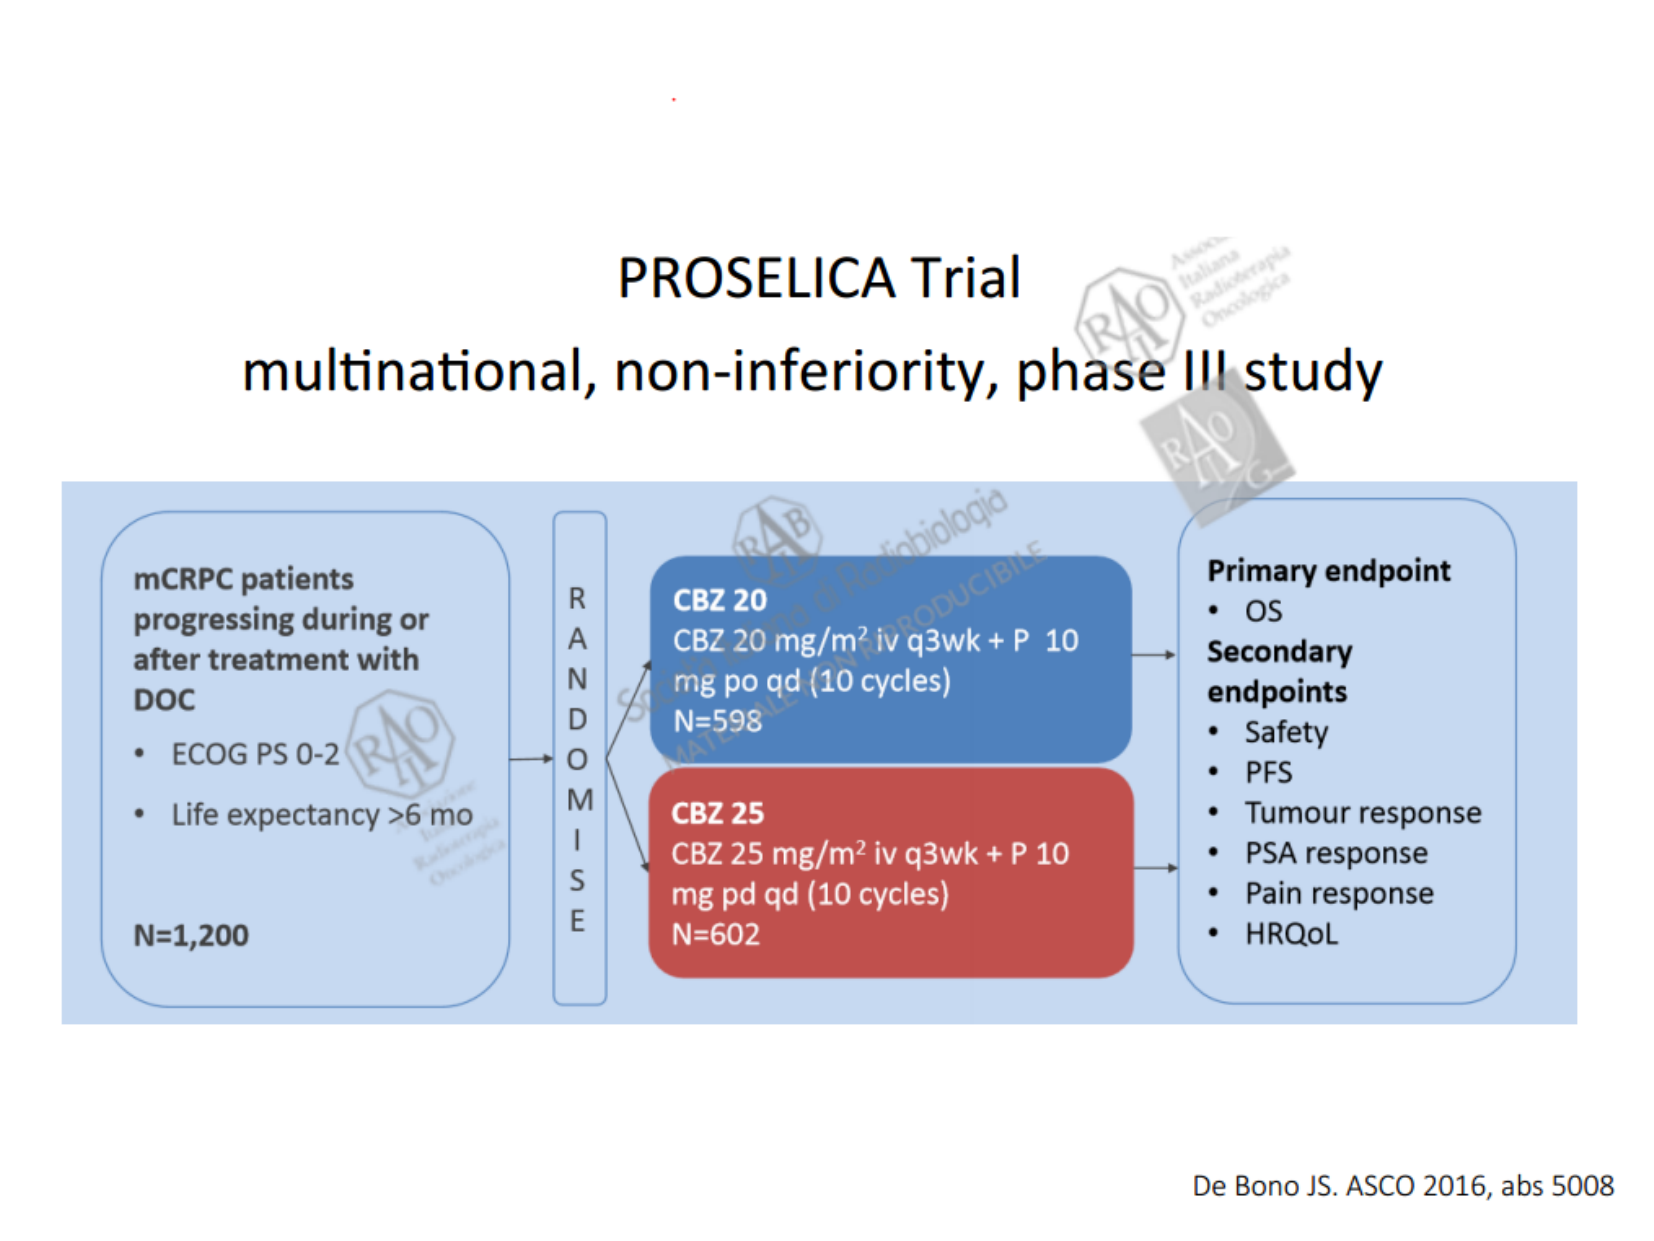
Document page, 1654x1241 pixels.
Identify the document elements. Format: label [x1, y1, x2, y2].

picture [23, 97, 1633, 1217]
